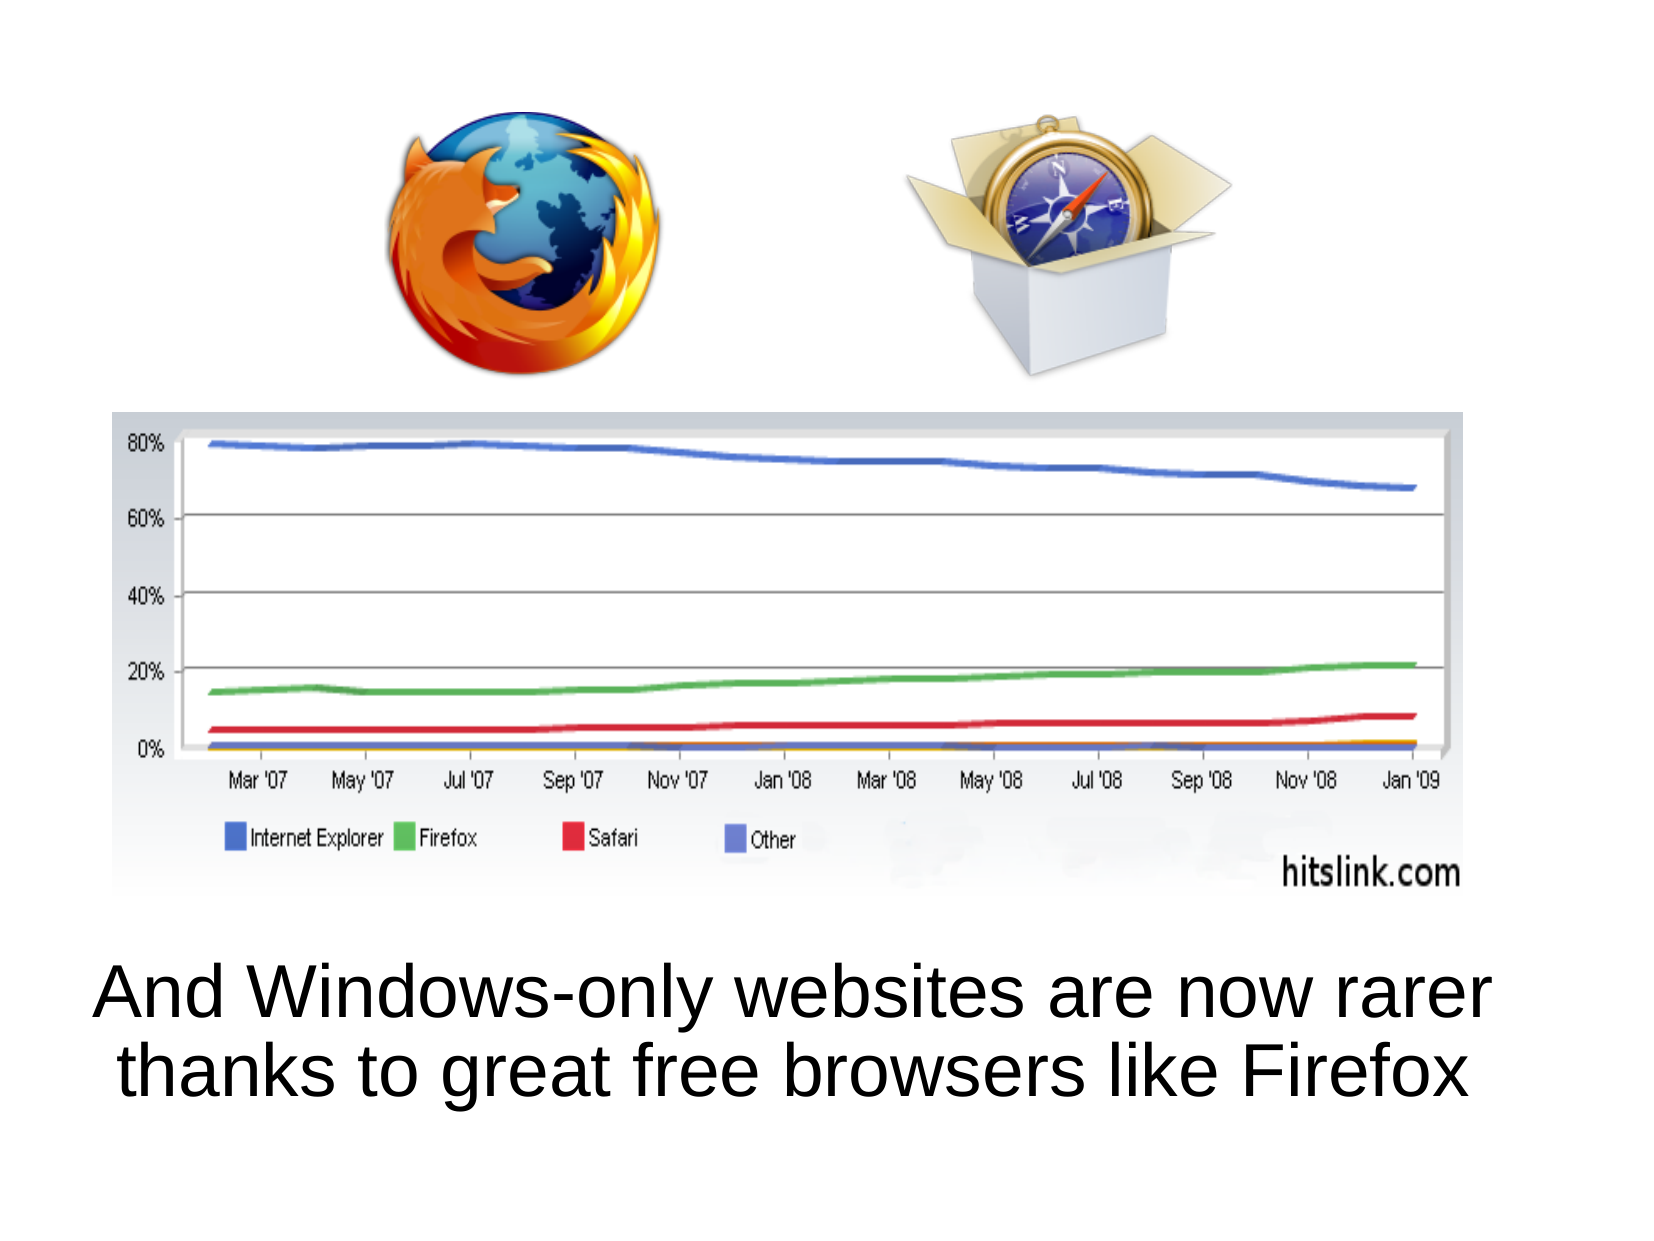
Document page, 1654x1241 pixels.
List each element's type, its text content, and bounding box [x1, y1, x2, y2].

picture [900, 112, 1236, 385]
picture [112, 412, 1463, 901]
title And Windows-only websites are now rarer thanks to great free browsers like Firefox [49, 937, 1538, 1130]
picture [383, 112, 676, 391]
